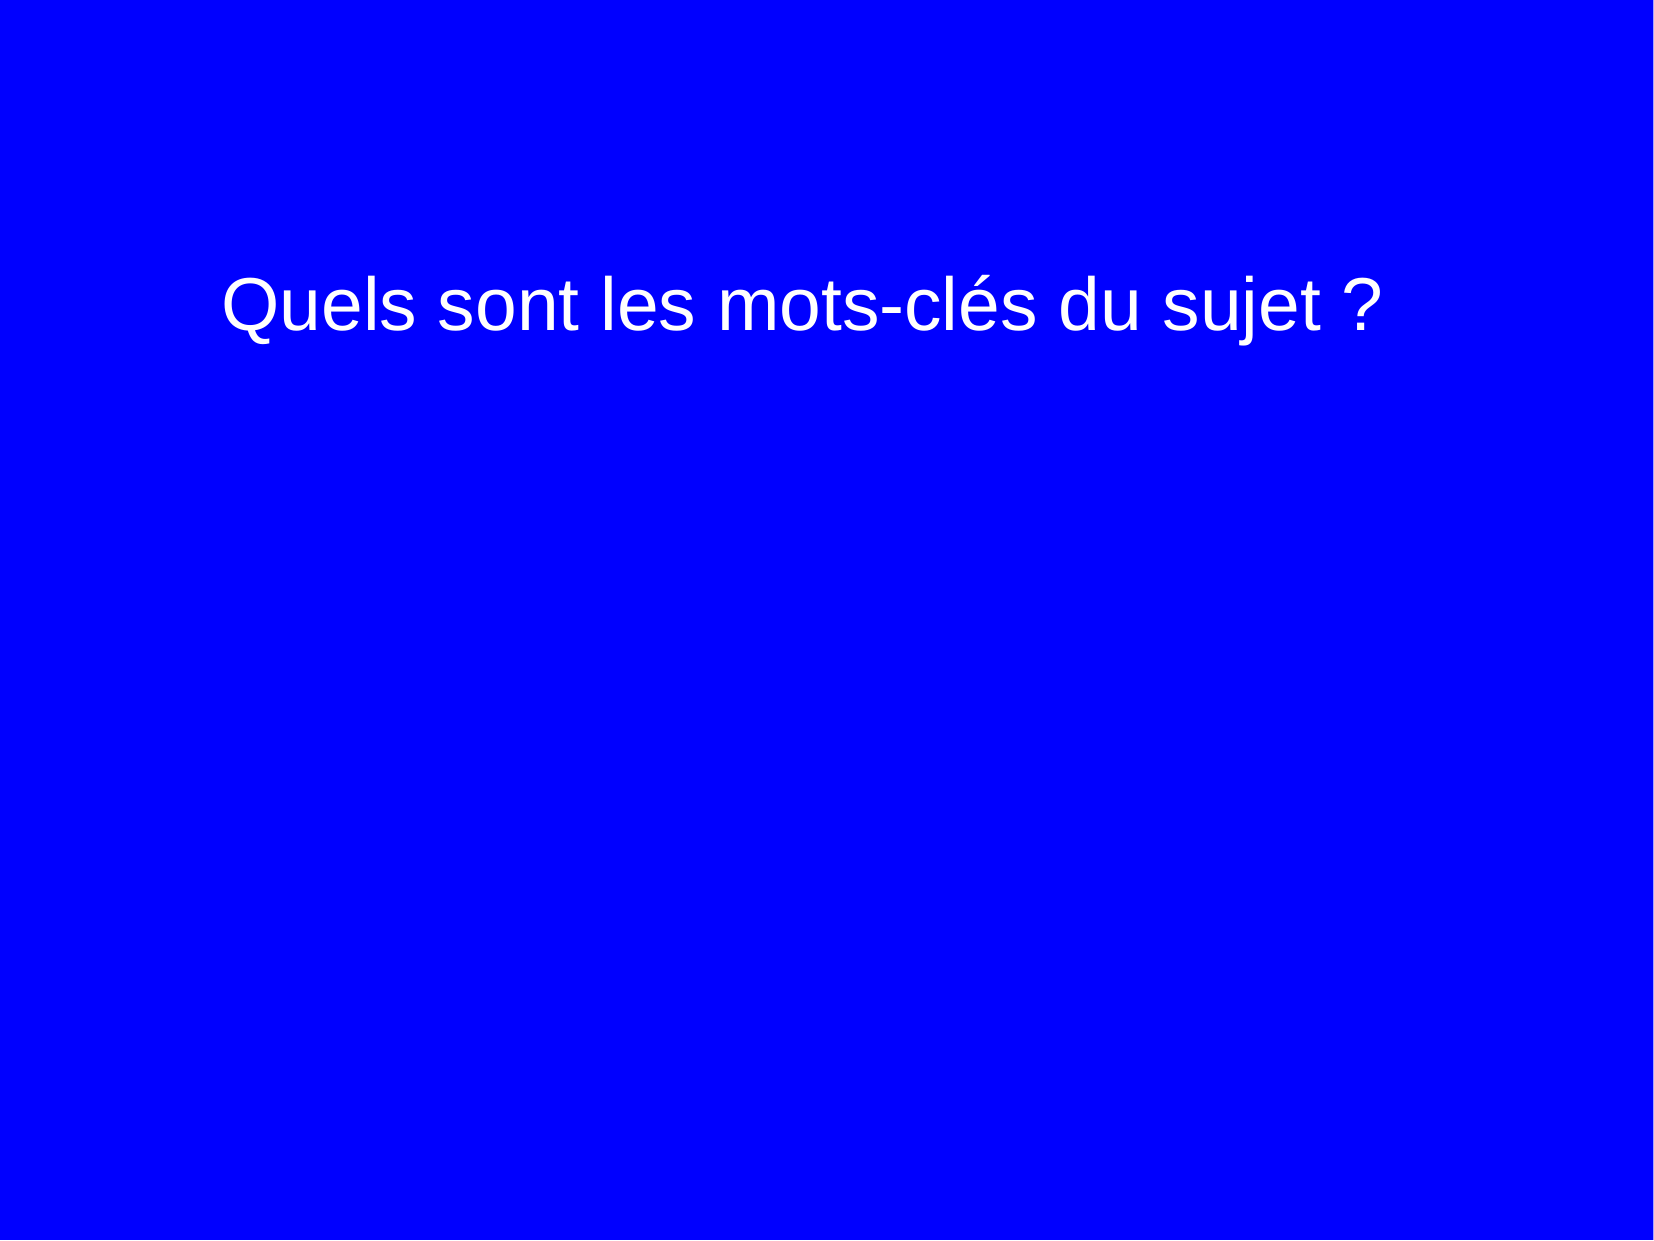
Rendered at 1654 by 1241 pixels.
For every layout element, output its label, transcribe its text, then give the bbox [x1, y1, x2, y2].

text_box Quels sont les mots-clés du sujet ? [206, 255, 1418, 355]
